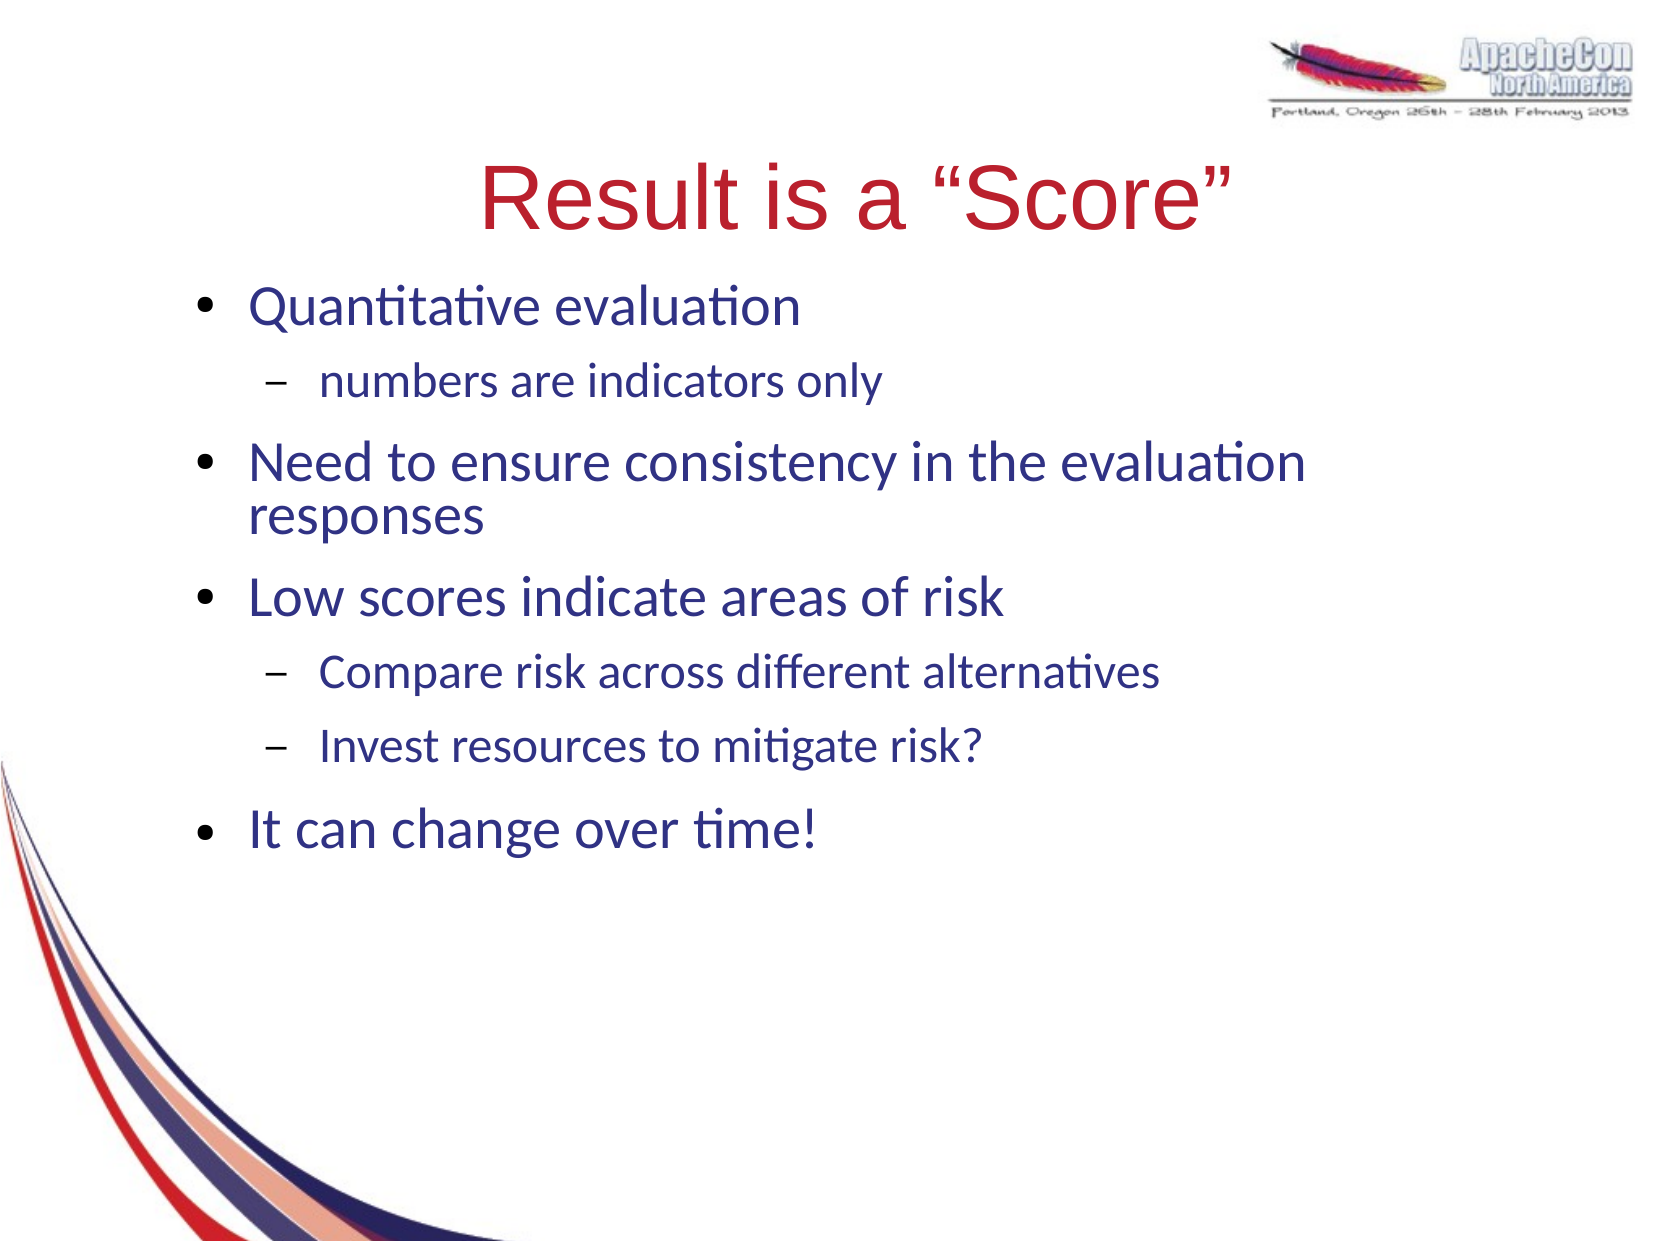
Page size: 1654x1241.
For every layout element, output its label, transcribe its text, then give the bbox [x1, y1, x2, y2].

list Quantitative evaluation numbers are indicators only Need to ensure consistency in the evaluation responses Low scores indicate areas of risk Compare risk across different alternatives Invest resources to mitigate risk? It can change over time! [177, 283, 1536, 1003]
title Result is a “Score” [177, 141, 1536, 254]
picture [0, 0, 1654, 1241]
